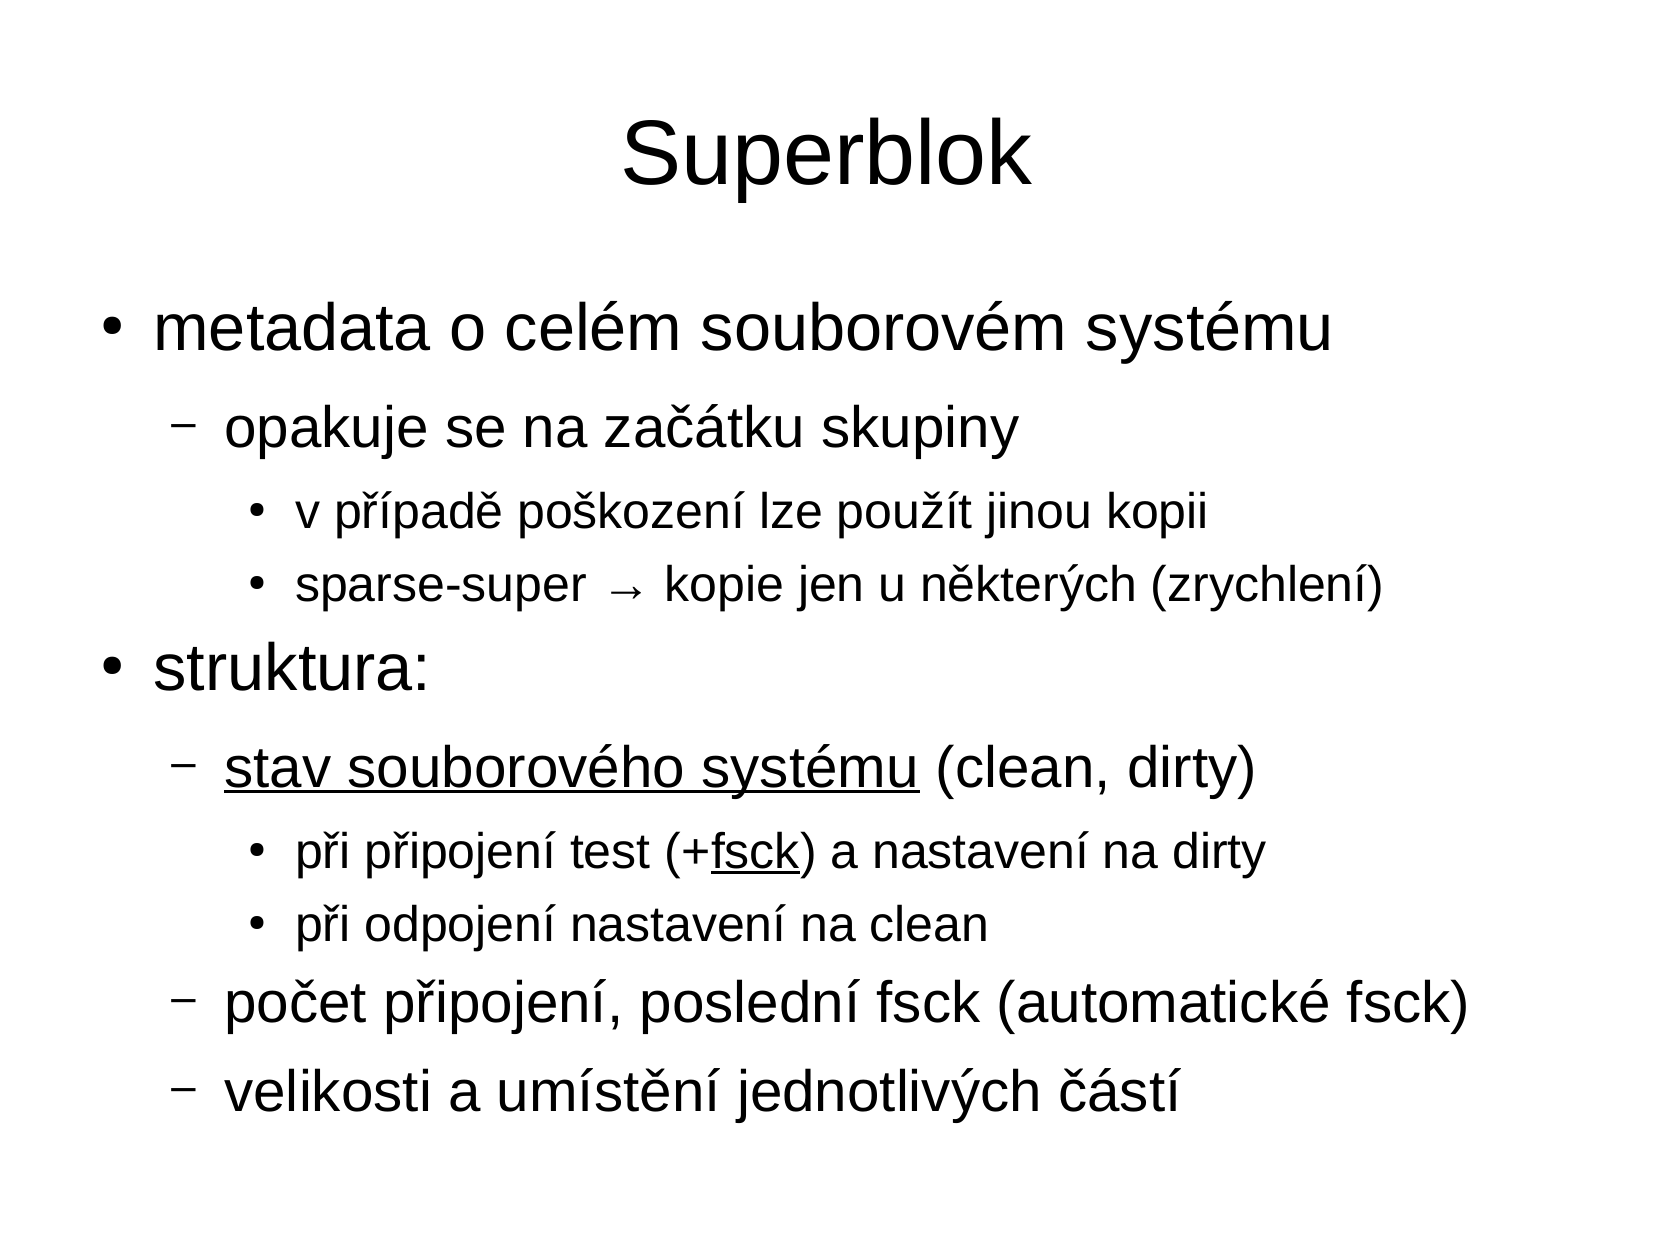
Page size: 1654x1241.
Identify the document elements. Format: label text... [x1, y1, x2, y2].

title Superblok [82, 56, 1571, 250]
list metadata o celém souborovém systému opakuje se na začátku skupiny v případě poškození lze použít jinou kopii sparse-super → kopie jen u některých (zrychlení) struktura: stav souborového systému (clean, dirty) při připojení test (+fsck) a nastavení na dirty při odpojení nastavení na clean počet připojení, poslední fsck (automatické fsck) velikosti a umístění jednotlivých částí [82, 290, 1571, 1124]
